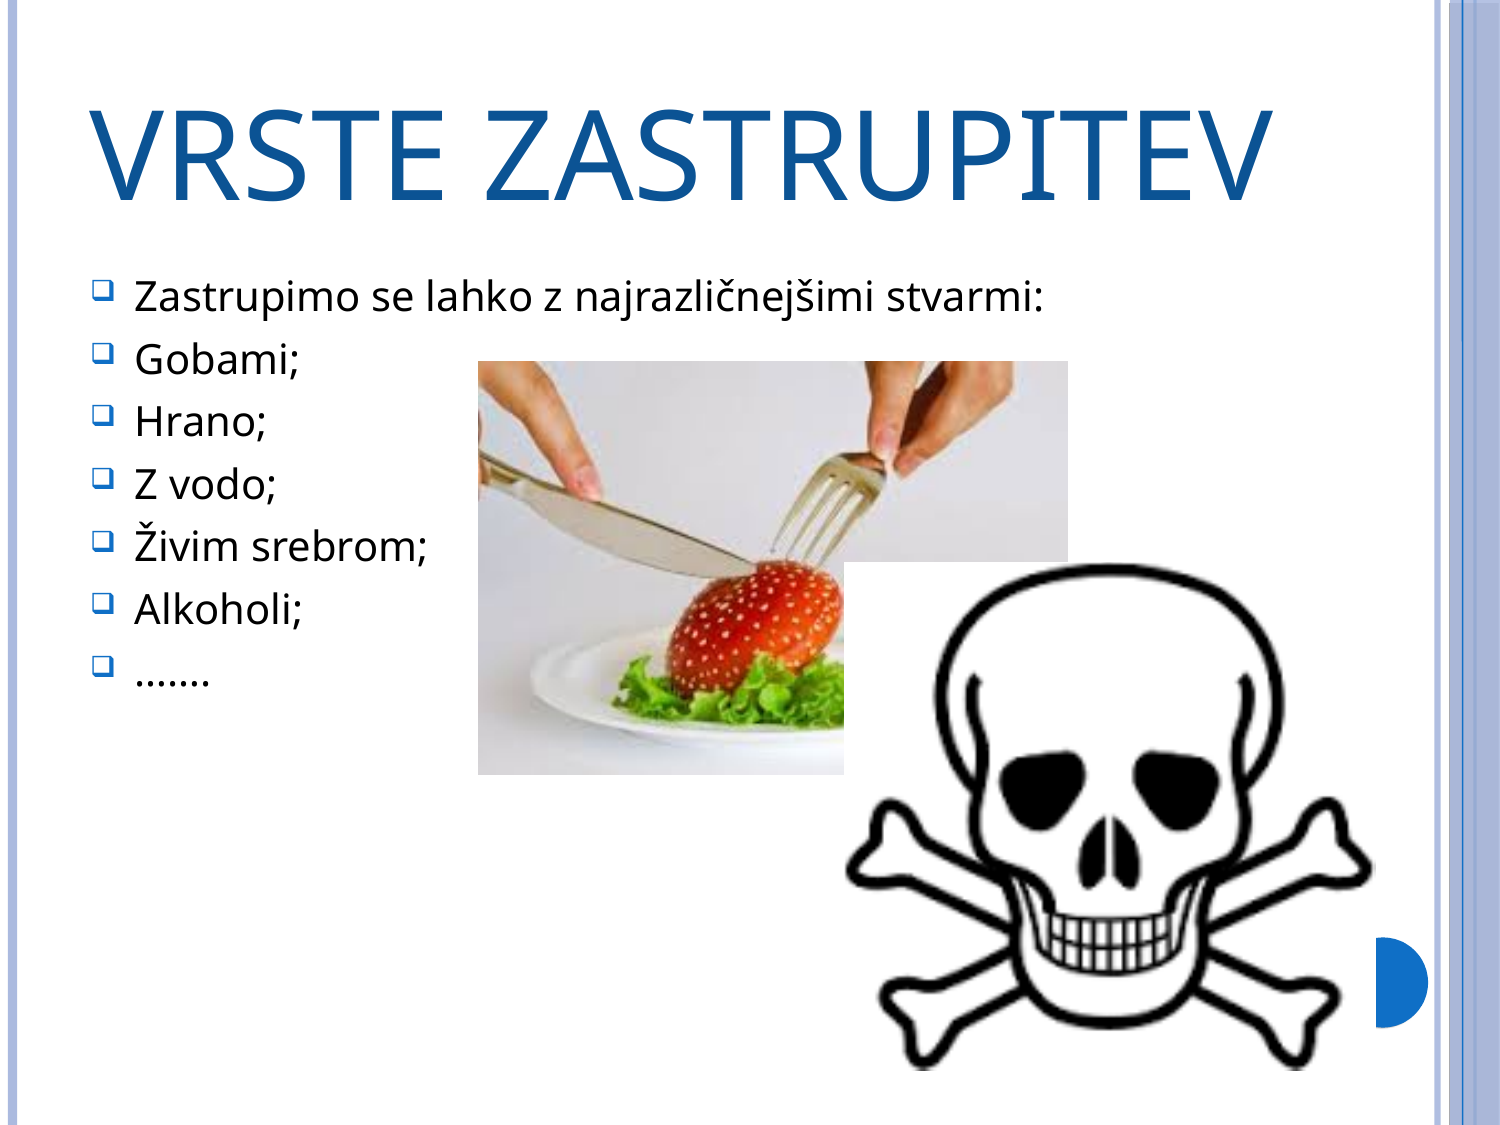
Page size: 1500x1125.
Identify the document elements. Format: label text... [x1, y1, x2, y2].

list Zastrupimo se lahko z najrazličnejšimi stvarmi: Gobami; Hrano; Z vodo; Živim srebrom; Alkoholi; ……. [75, 262, 1300, 1062]
title Vrste zastrupitev [75, 45, 1300, 233]
picture [478, 361, 1376, 1071]
